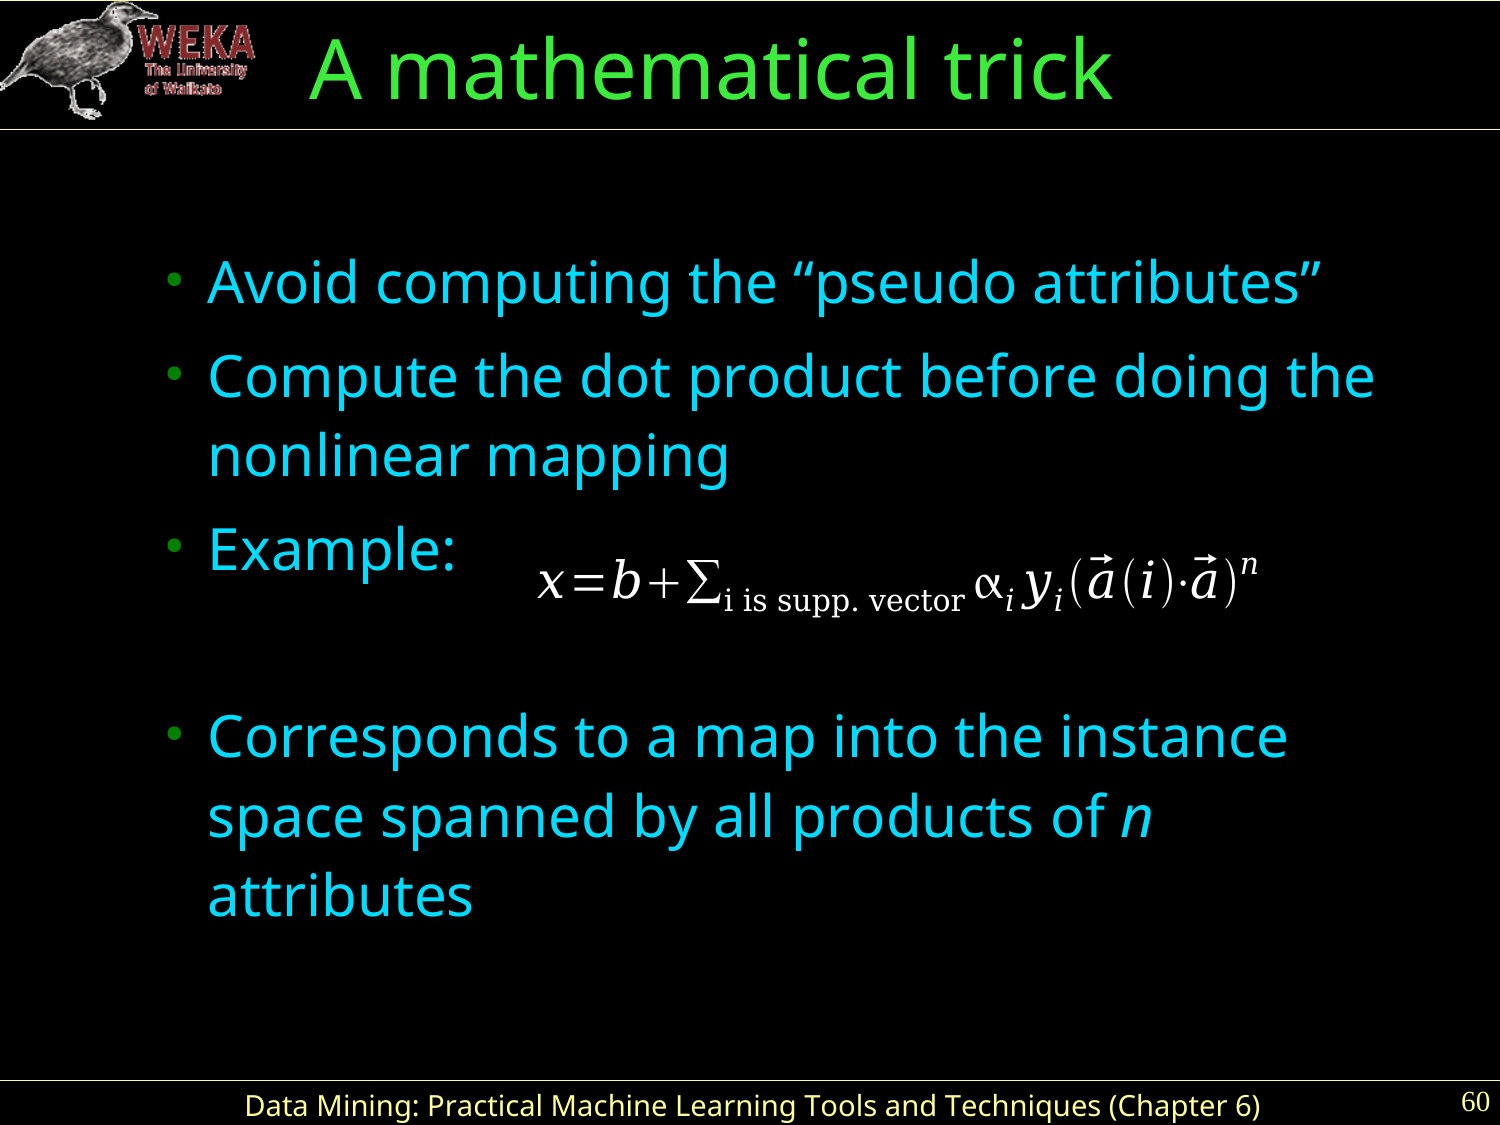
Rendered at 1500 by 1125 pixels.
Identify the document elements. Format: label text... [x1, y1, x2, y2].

chart [530, 546, 1265, 619]
title A mathematical trick [295, 0, 1500, 148]
picture [0, 1, 266, 129]
list Avoid computing the “pseudo attributes” Compute the dot product before doing the nonlinear mapping Example: Corresponds to a map into the instance space spanned by all products of n attributes [150, 233, 1447, 909]
